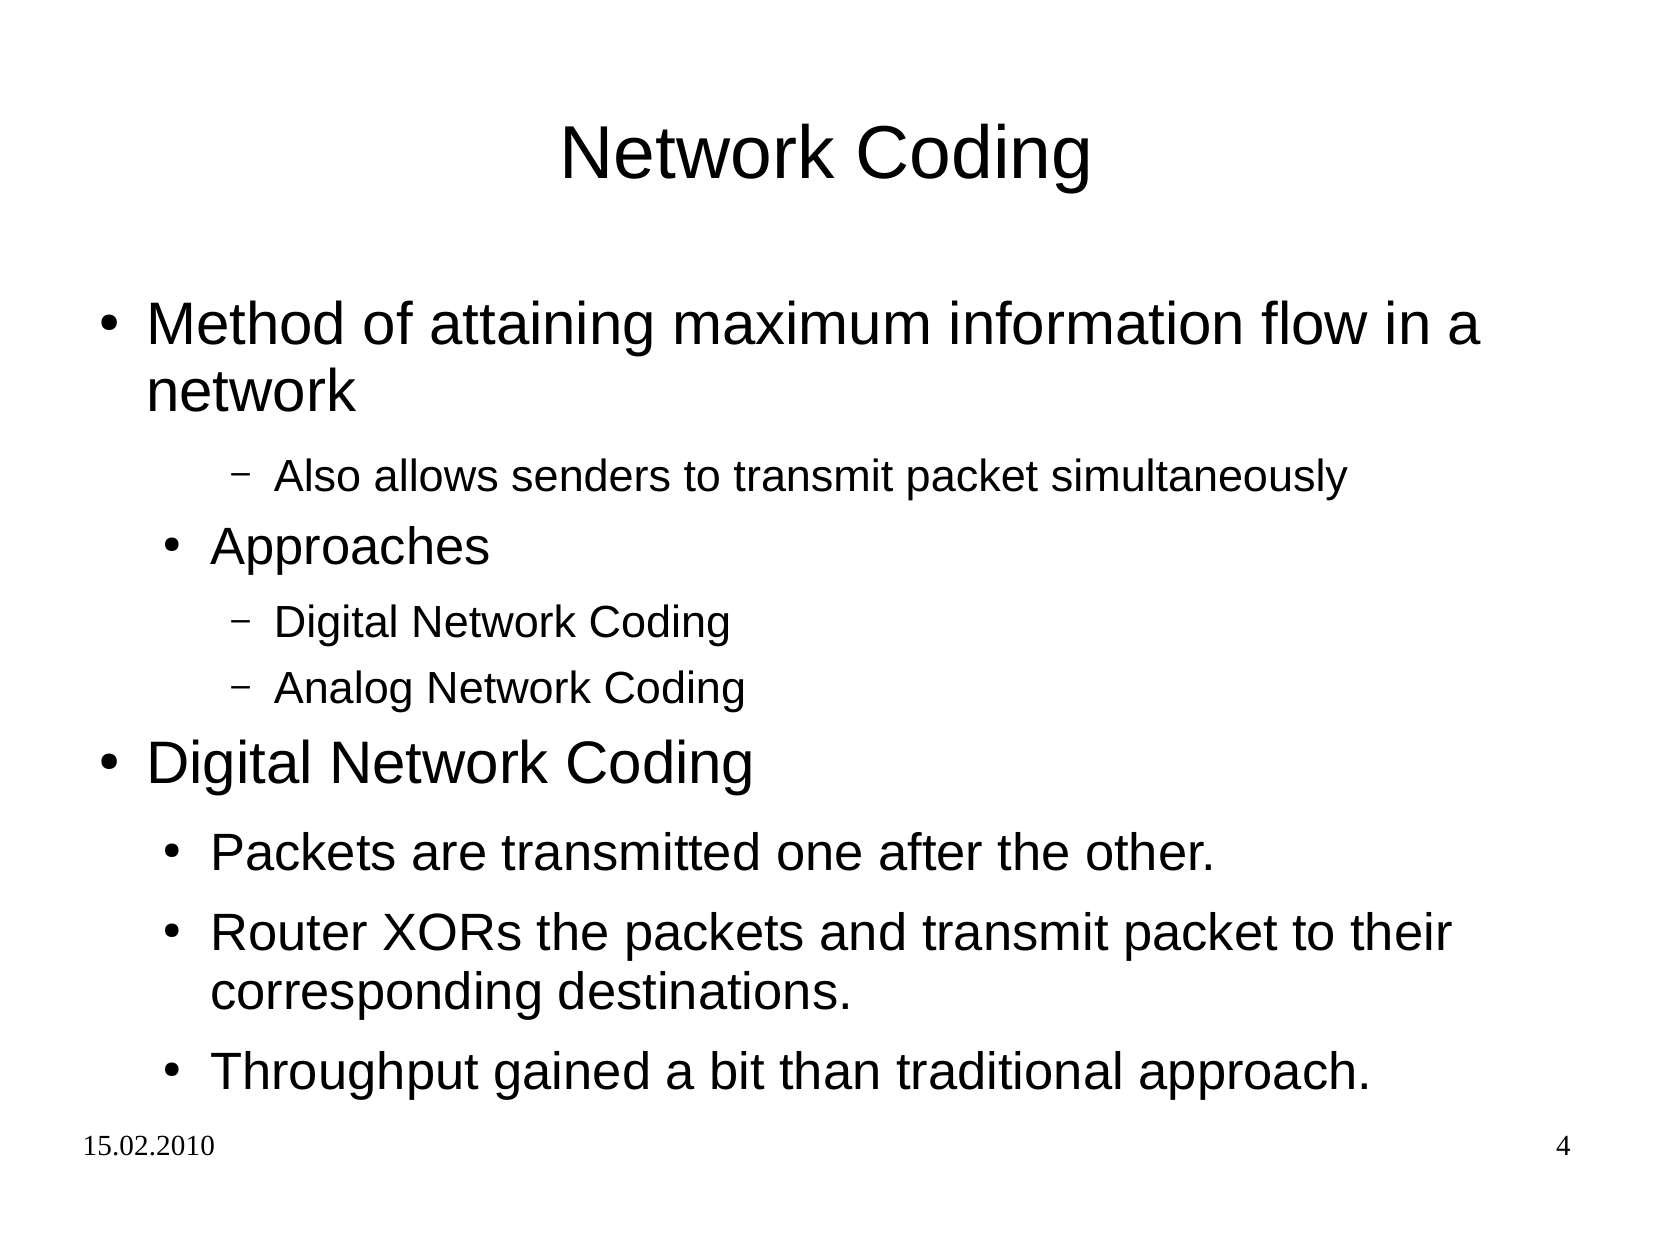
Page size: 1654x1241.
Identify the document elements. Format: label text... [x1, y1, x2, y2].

title Network Coding [82, 56, 1571, 250]
list Method of attaining maximum information flow in a network Also allows senders to transmit packet simultaneously Approaches Digital Network Coding Analog Network Coding Digital Network Coding Packets are transmitted one after the other. Router XORs the packets and transmit packet to their corresponding destinations. Throughput gained a bit than traditional approach. [82, 290, 1571, 1109]
